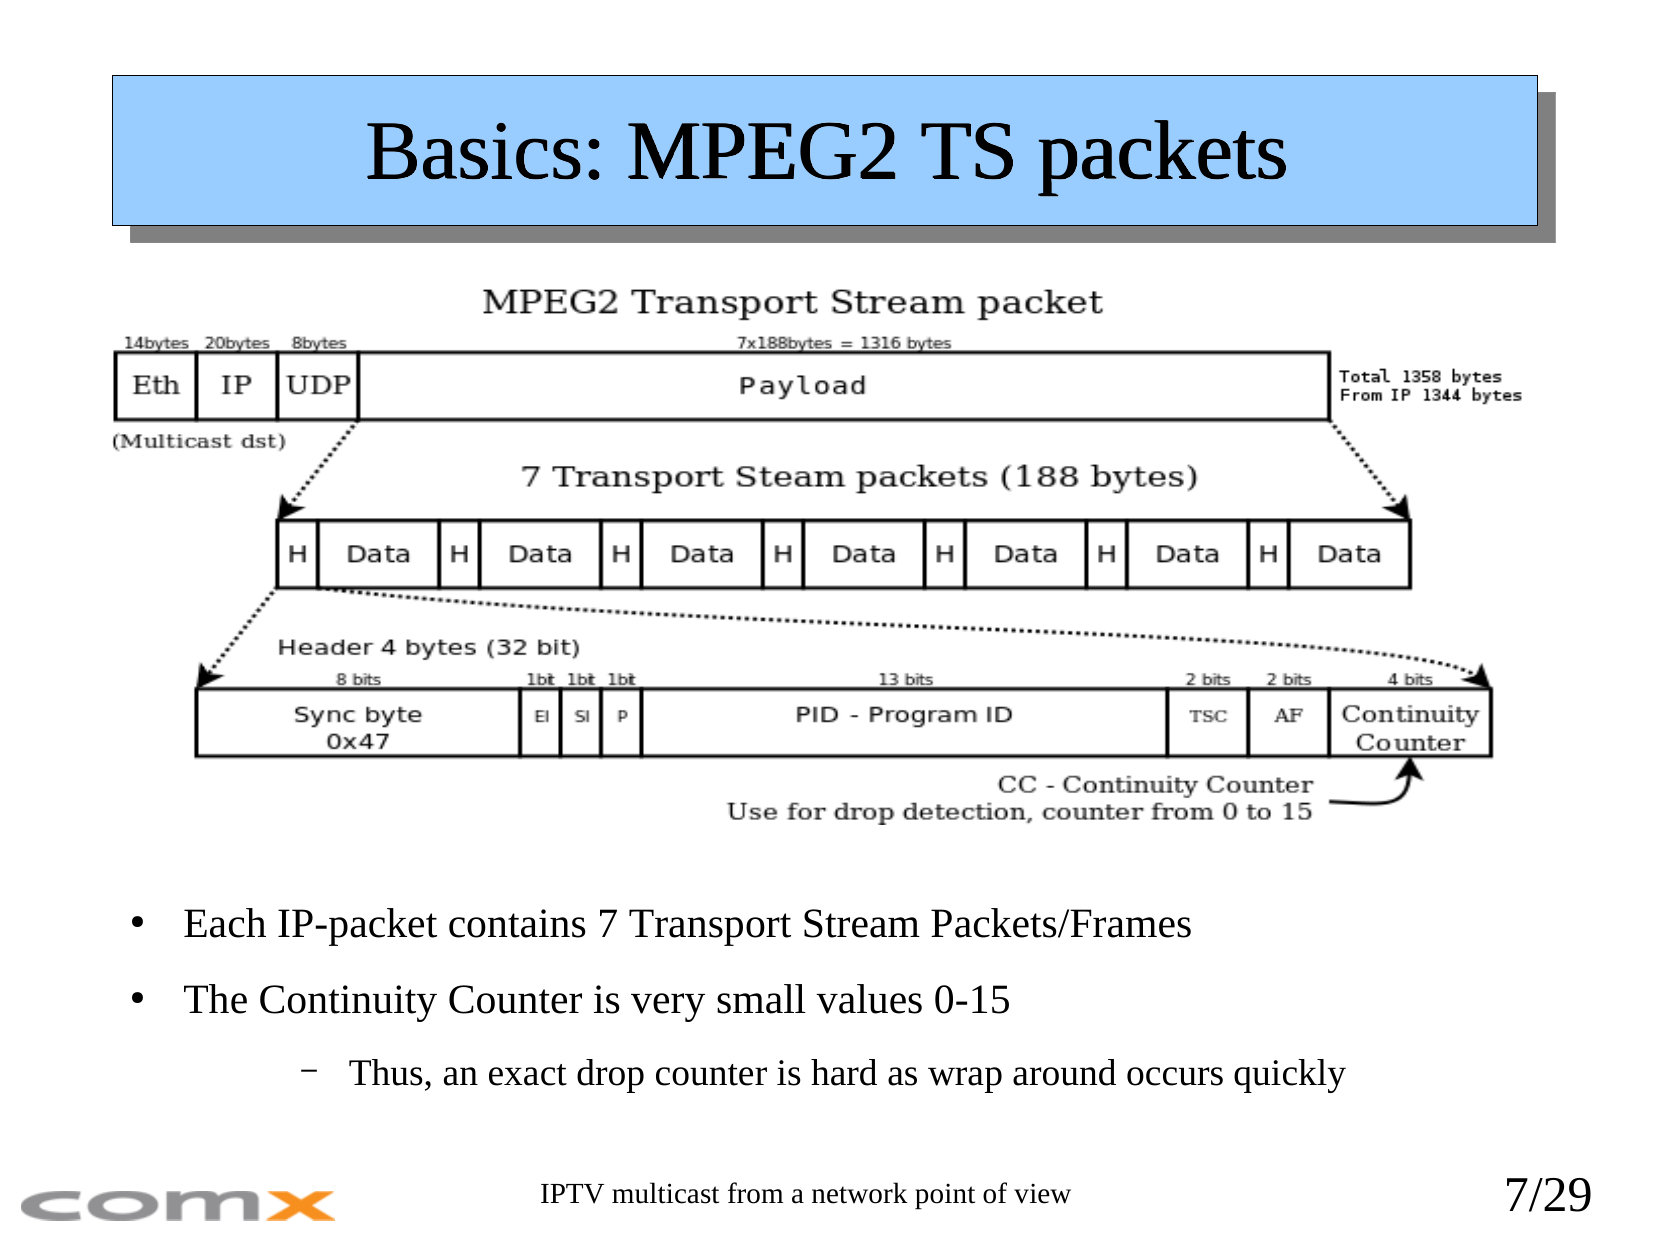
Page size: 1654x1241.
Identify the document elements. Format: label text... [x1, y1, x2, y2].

picture [21, 1191, 335, 1221]
title Basics: MPEG2 TS packets [116, 75, 1538, 226]
picture [112, 285, 1538, 826]
list Each IP-packet contains 7 Transport Stream Packets/Frames The Continuity Counter is very small values 0-15 Thus, an exact drop counter is hard as wrap around occurs quickly [112, 900, 1538, 1126]
